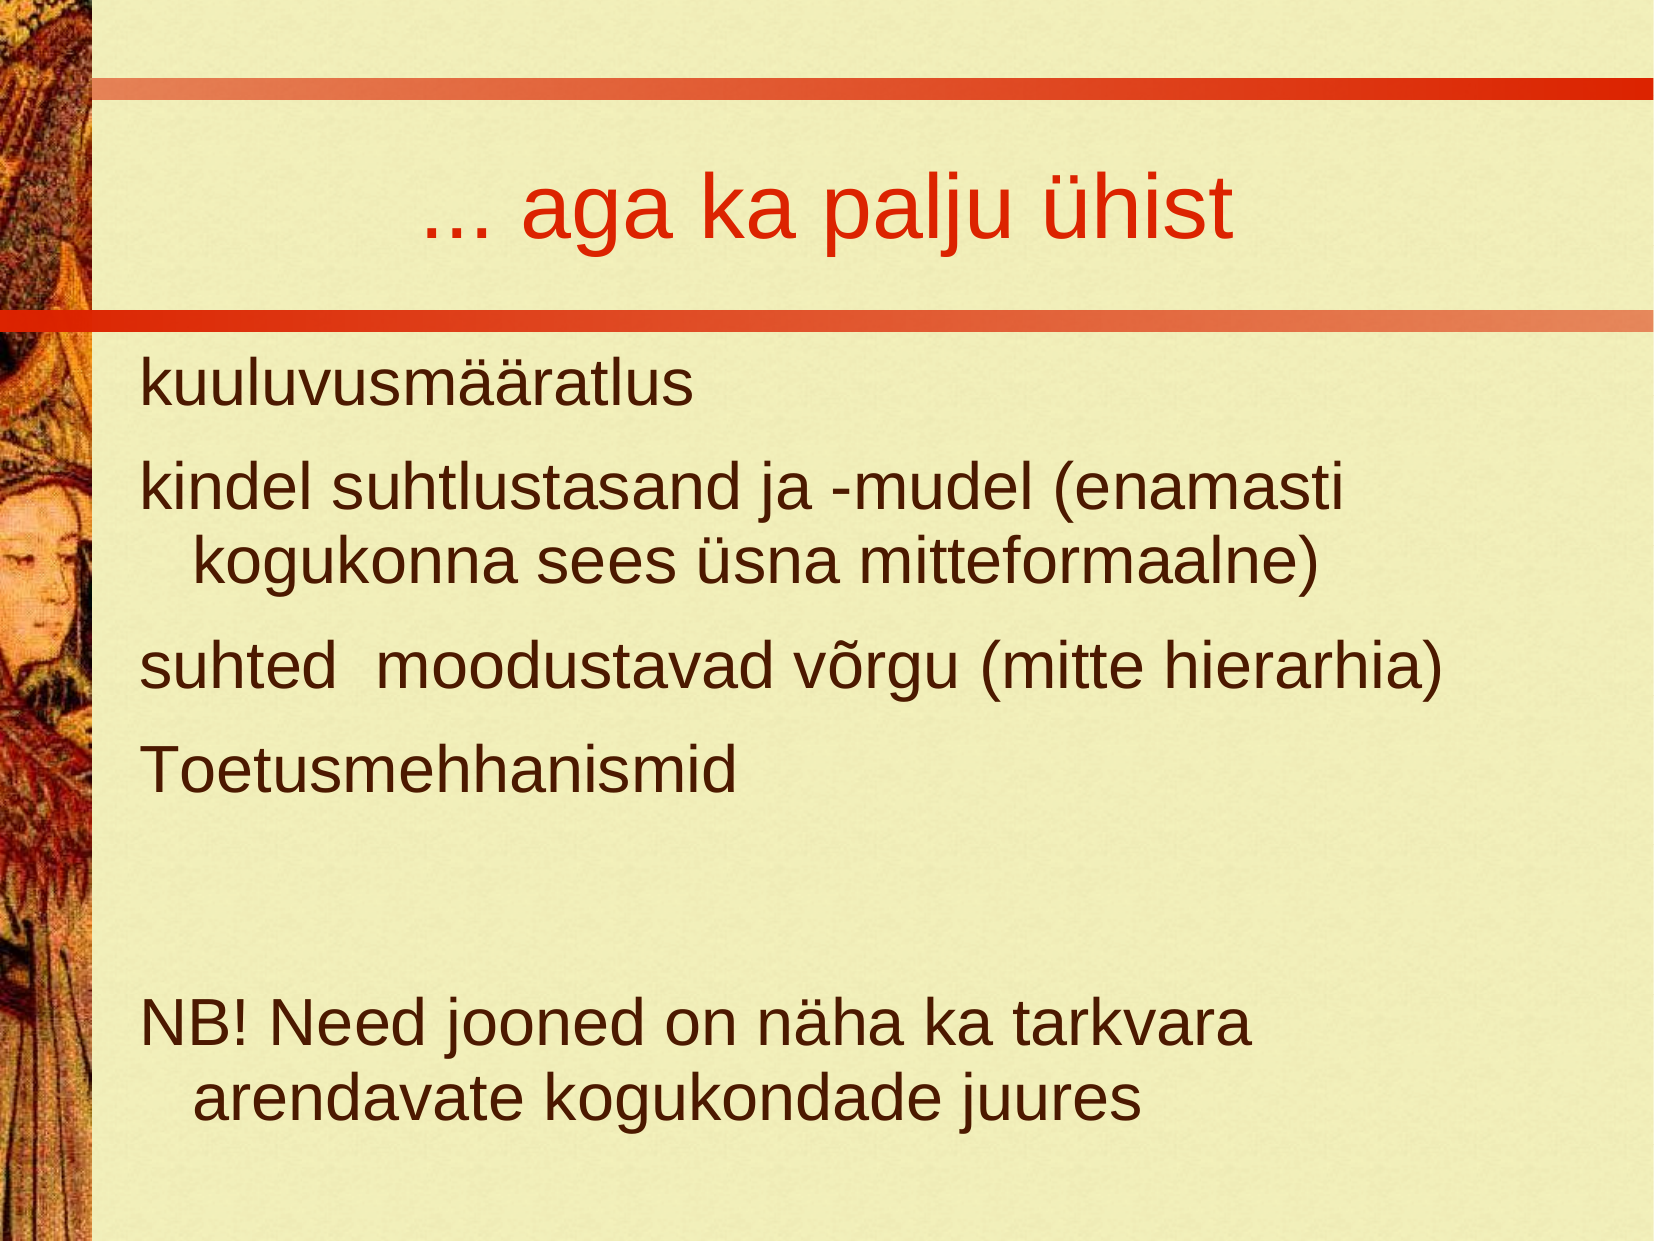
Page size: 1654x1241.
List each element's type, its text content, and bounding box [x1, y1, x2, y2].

list kuuluvusmääratlus kindel suhtlustasand ja -mudel (enamasti kogukonna sees üsna mitteformaalne) suhted moodustavad võrgu (mitte hierarhia) Toetusmehhanismid NB! Need jooned on näha ka tarkvara arendavate kogukondade juures [121, 344, 1534, 1135]
picture [0, 332, 1654, 1241]
picture [0, 0, 1654, 310]
title ... aga ka palju ühist [121, 102, 1534, 311]
